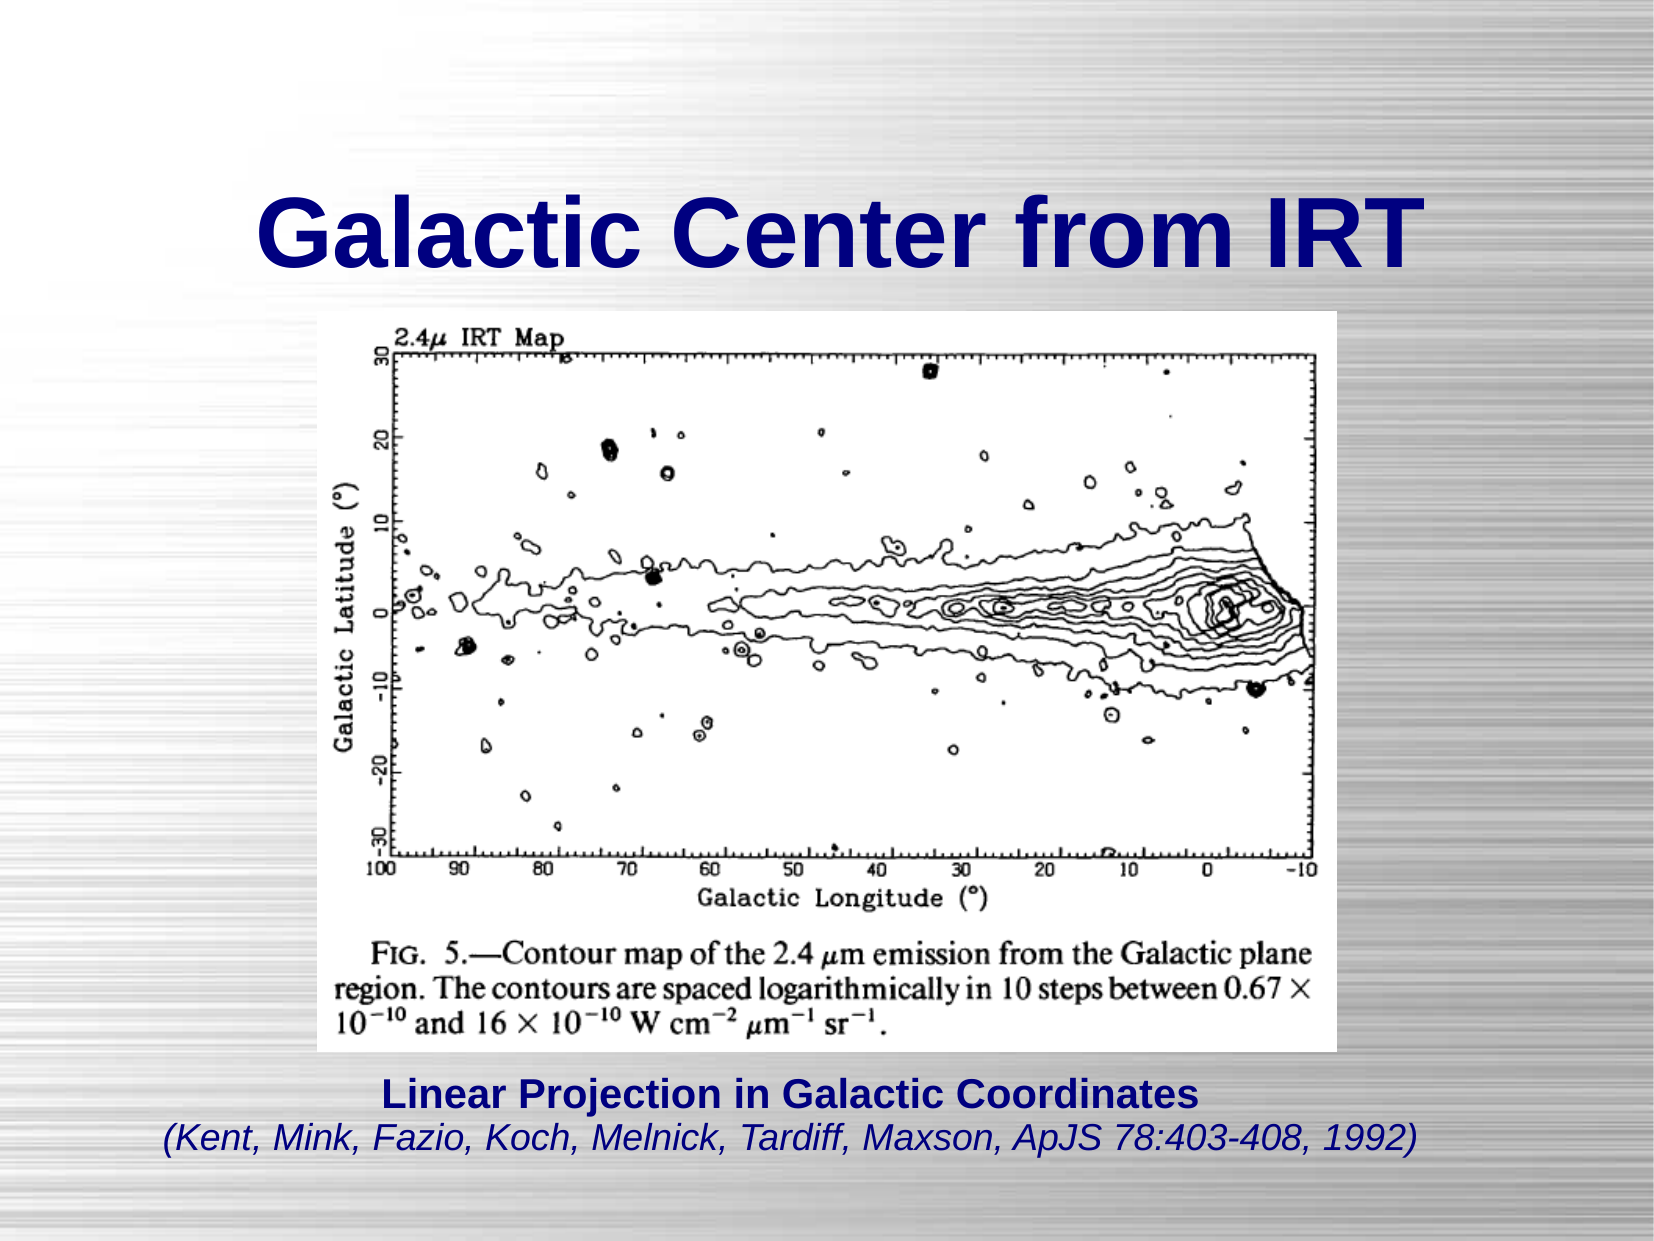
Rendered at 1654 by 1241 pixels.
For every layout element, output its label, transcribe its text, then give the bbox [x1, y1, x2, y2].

text_box Linear Projection in Galactic Coordinates (Kent, Mink, Fazio, Koch, Melnick, Tardiff, Maxson, ApJS 78:403-408, 1992) [147, 1062, 1435, 1168]
text_box Galactic Center from IRT [29, 169, 1625, 297]
picture [0, 0, 1654, 1241]
